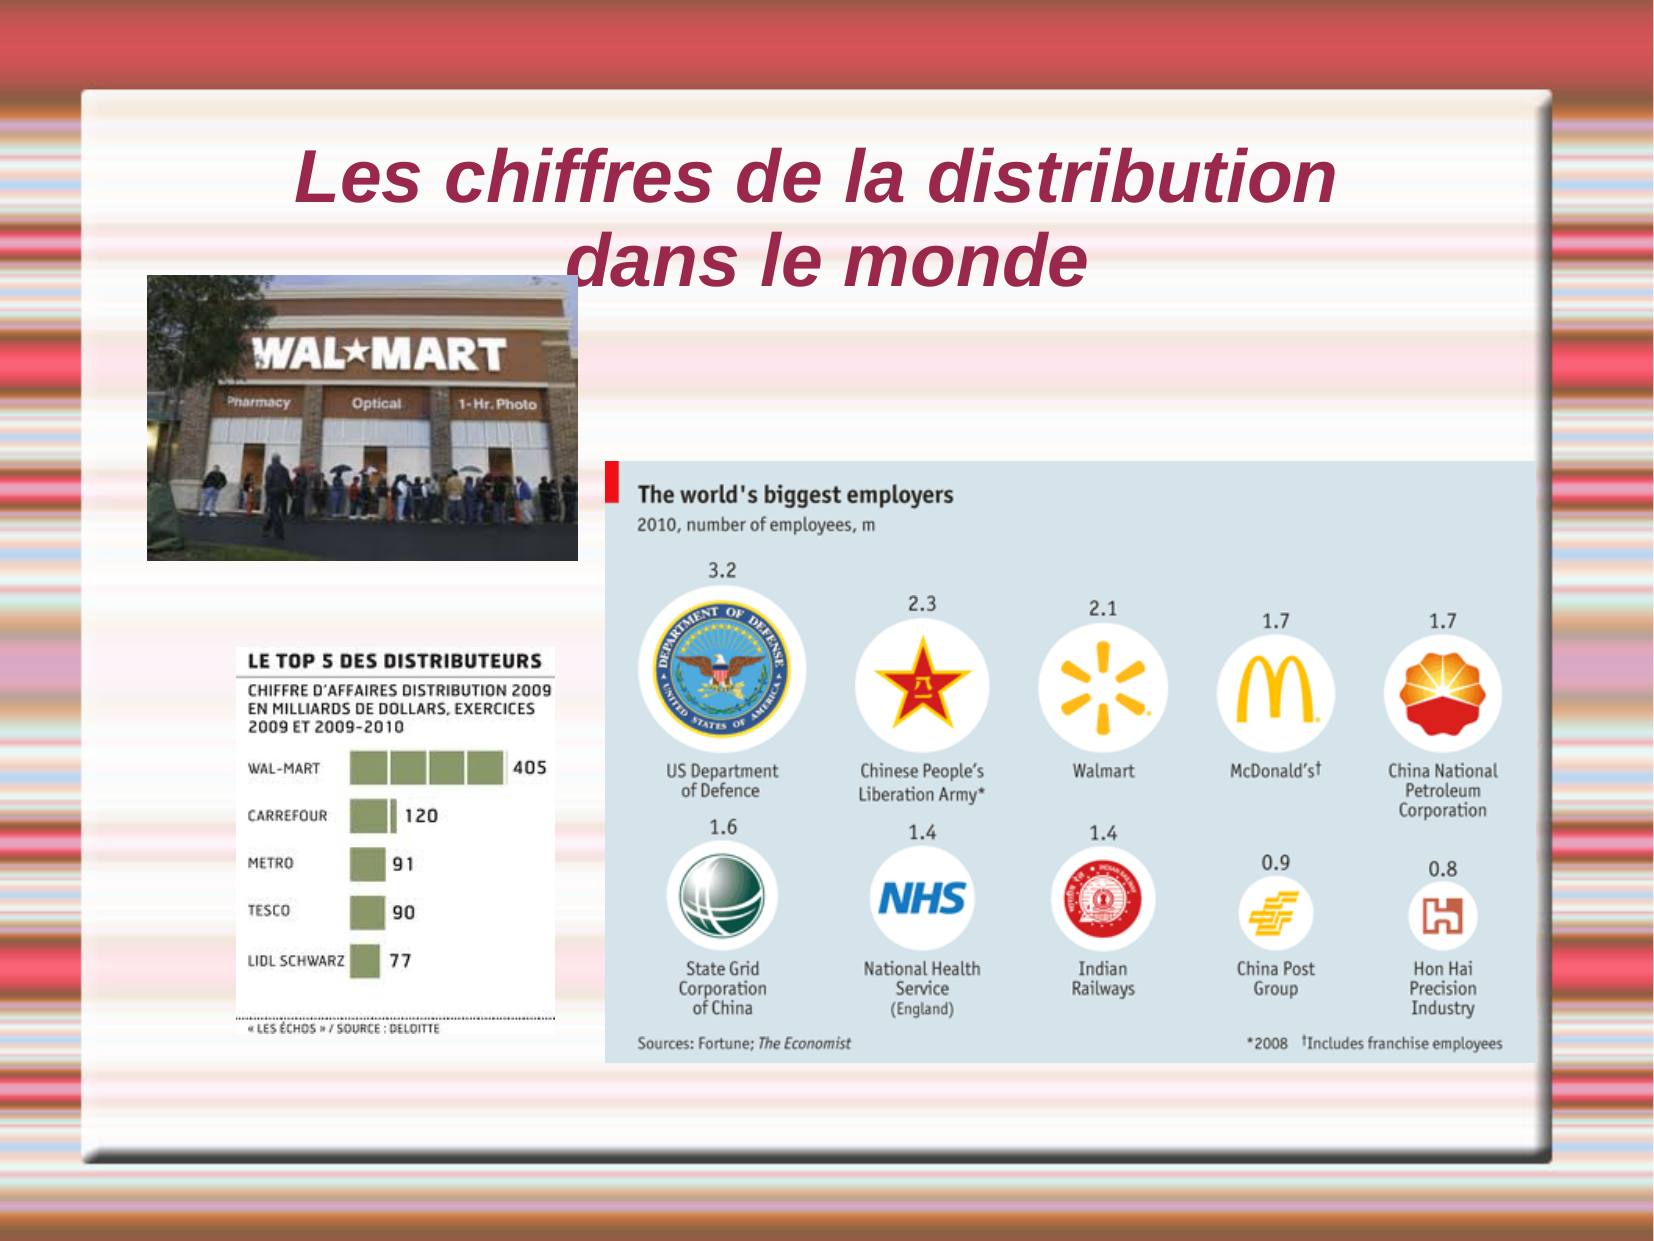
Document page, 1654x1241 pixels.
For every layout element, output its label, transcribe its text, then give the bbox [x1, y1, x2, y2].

picture [0, 0, 1654, 1241]
title Les chiffres de la distribution dans le monde [121, 114, 1534, 322]
